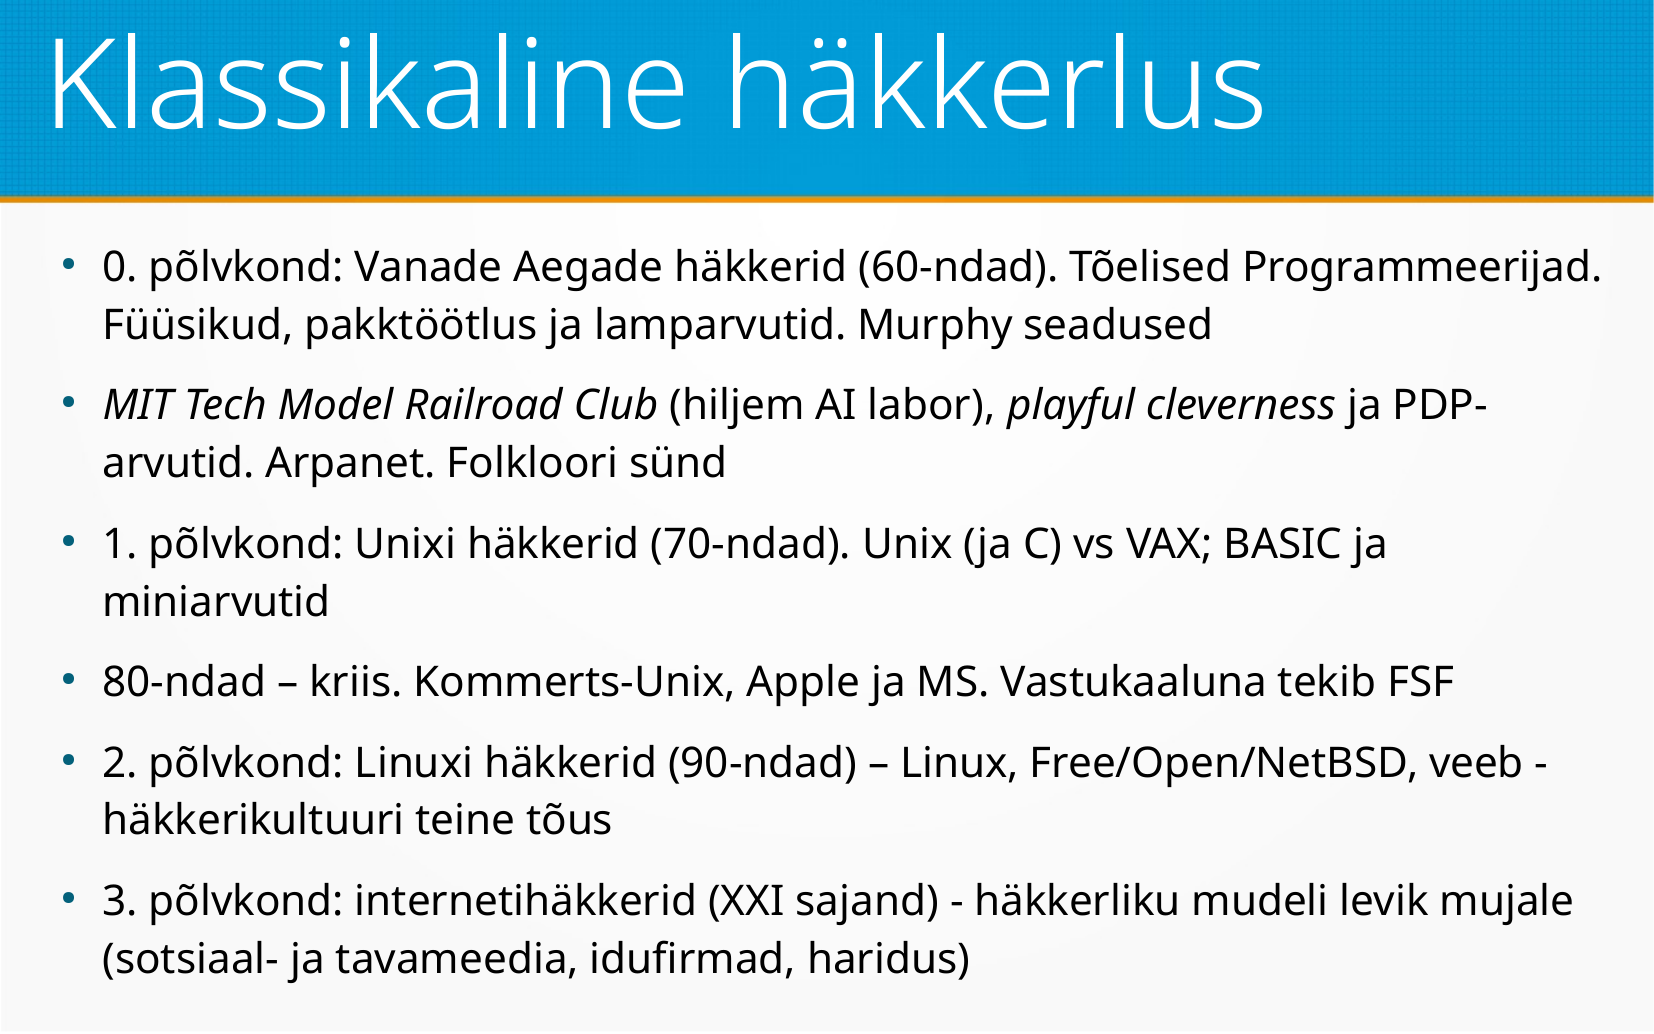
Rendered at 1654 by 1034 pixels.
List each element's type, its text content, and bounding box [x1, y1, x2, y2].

picture [0, 195, 1654, 1034]
title Klassikaline häkkerlus [43, 0, 1619, 166]
list 0. põlvkond: Vanade Aegade häkkerid (60-ndad). Tõelised Programmeerijad. Füüsikud, pakktöötlus ja lamparvutid. Murphy seadused MIT Tech Model Railroad Club (hiljem AI labor), playful cleverness ja PDP-arvutid. Arpanet. Folkloori sünd 1. põlvkond: Unixi häkkerid (70-ndad). Unix (ja C) vs VAX; BASIC ja miniarvutid 80-ndad – kriis. Kommerts-Unix, Apple ja MS. Vastukaaluna tekib FSF 2. põlvkond: Linuxi häkkerid (90-ndad) – Linux, Free/Open/NetBSD, veeb - häkkerikultuuri teine tõus 3. põlvkond: internetihäkkerid (XXI sajand) - häkkerliku mudeli levik mujale (sotsiaal- ja tavameedia, idufirmad, haridus) [47, 236, 1607, 1002]
